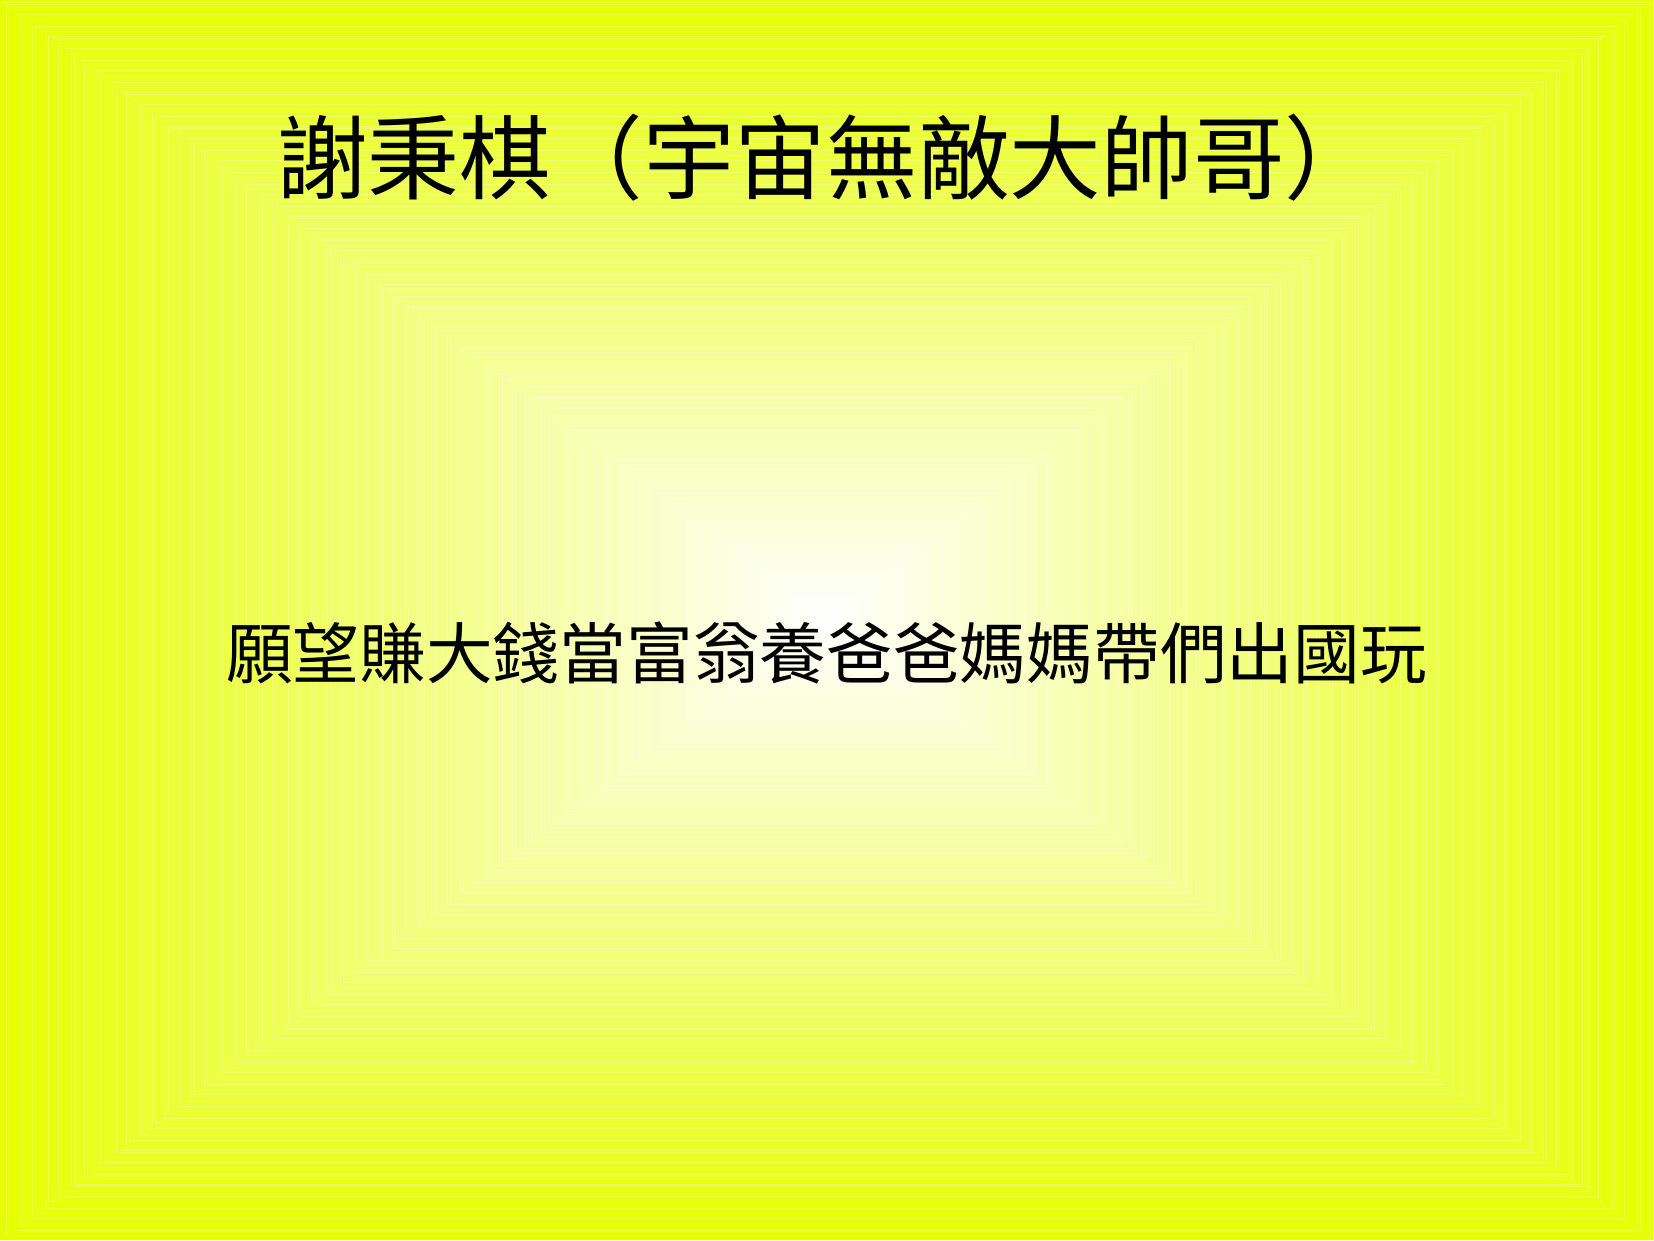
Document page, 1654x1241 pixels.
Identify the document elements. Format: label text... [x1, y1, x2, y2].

title 謝秉棋（宇宙無敵大帥哥） [82, 49, 1571, 257]
subtitle 願望賺大錢當富翁養爸爸媽媽帶們出國玩 [82, 290, 1571, 1010]
